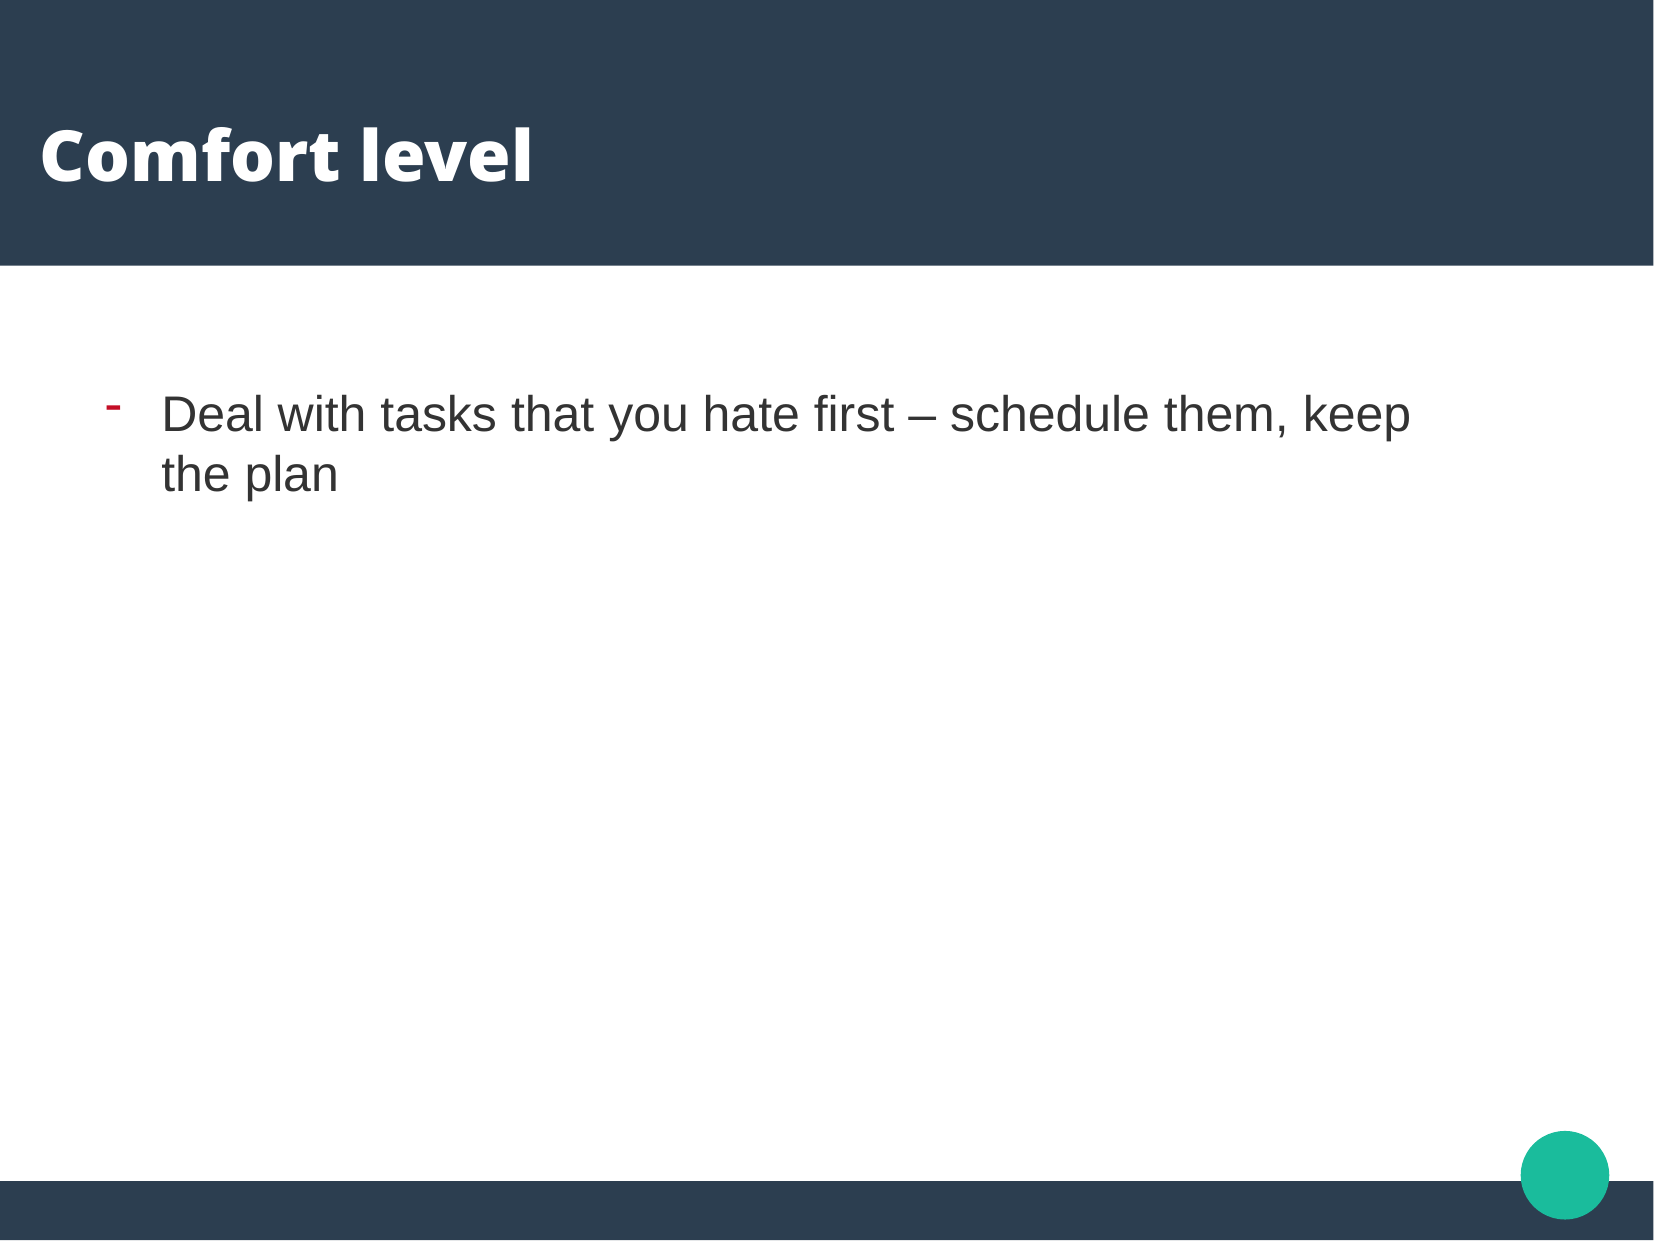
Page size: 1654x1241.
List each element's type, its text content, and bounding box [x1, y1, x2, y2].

text_box Deal with tasks that you hate first – schedule them, keep the plan [89, 303, 1440, 1096]
title Comfort level [39, 75, 1576, 233]
